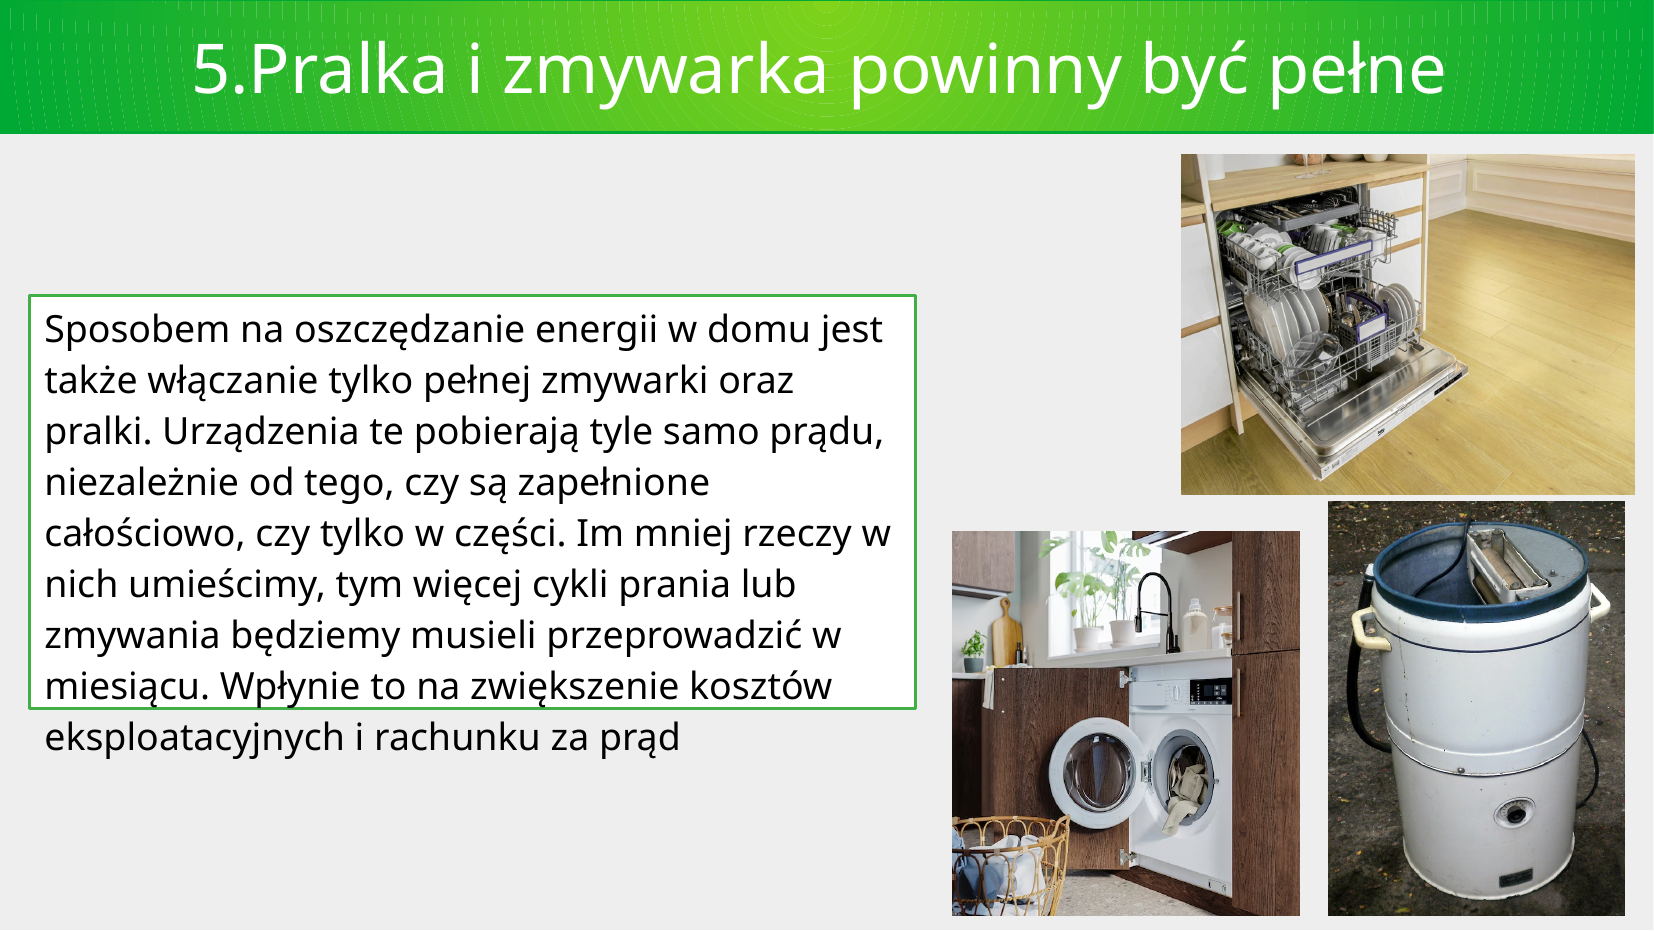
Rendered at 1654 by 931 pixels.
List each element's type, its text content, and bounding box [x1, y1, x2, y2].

picture [1328, 501, 1625, 916]
title 5.Pralka i zmywarka powinny być pełne [73, 14, 1565, 119]
text_box Sposobem na oszczędzanie energii w domu jest także włączanie tylko pełnej zmywarki oraz pralki. Urządzenia te pobierają tyle samo prądu, niezależnie od tego, czy są zapełnione całościowo, czy tylko w części. Im mniej rzeczy w nich umieścimy, tym więcej cykli prania lub zmywania będziemy musieli przeprowadzić w miesiącu. Wpłynie to na zwiększenie kosztów eksploatacyjnych i rachunku za prąd [29, 295, 916, 520]
picture [952, 531, 1300, 916]
picture [1181, 154, 1635, 495]
text_box [29, 520, 916, 709]
